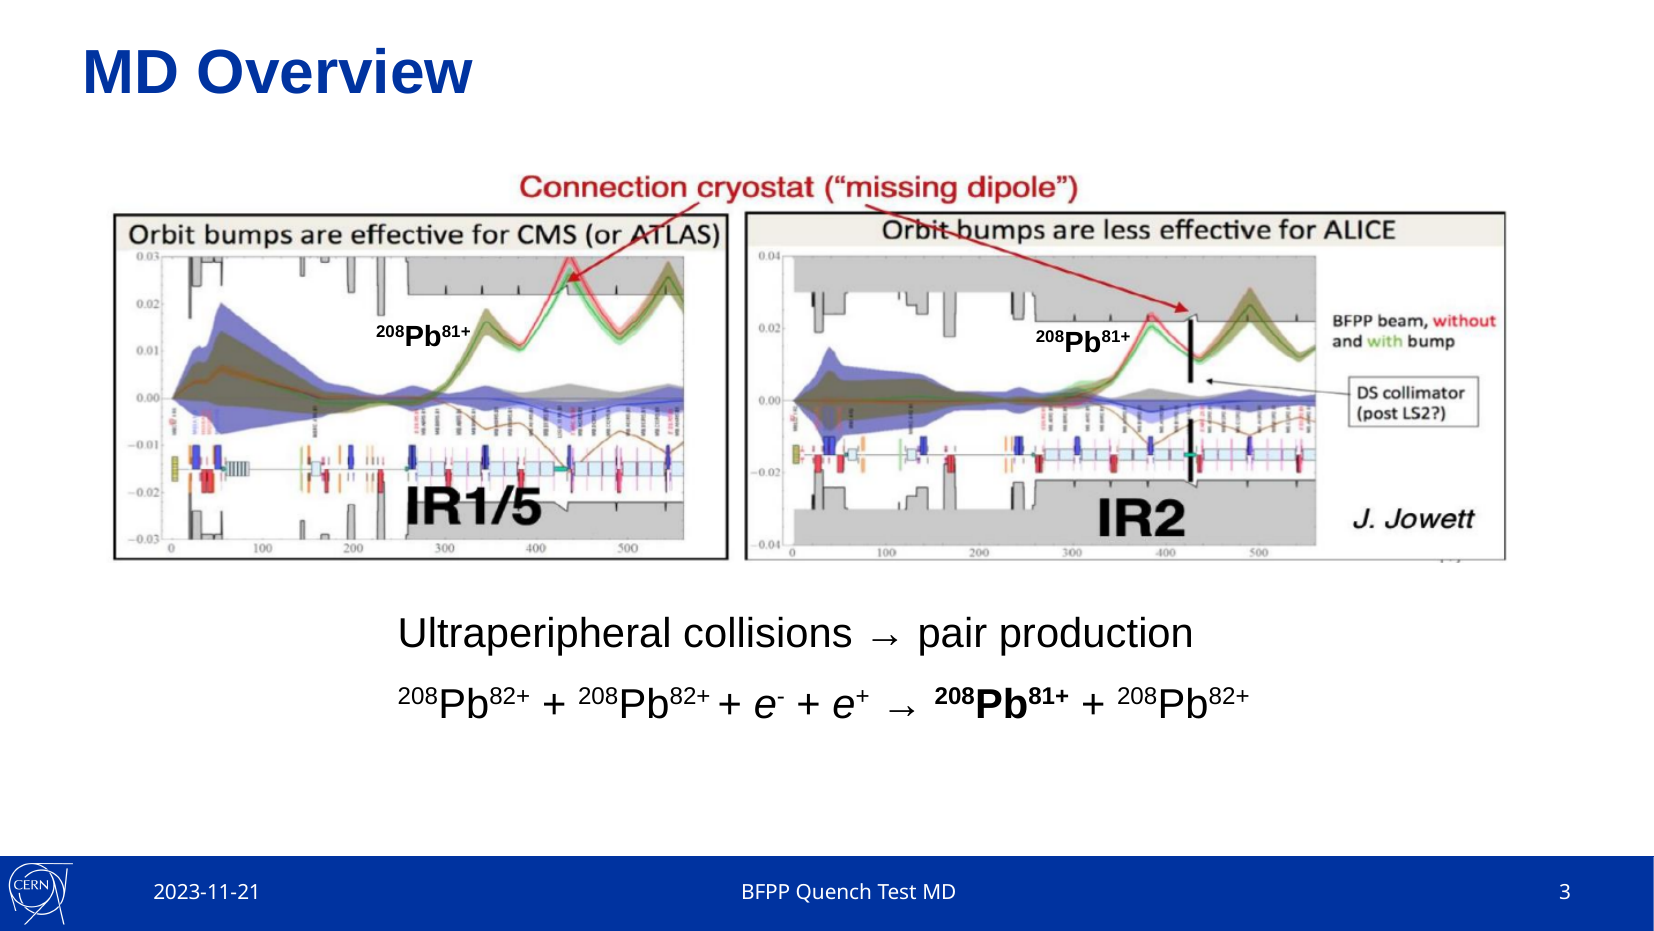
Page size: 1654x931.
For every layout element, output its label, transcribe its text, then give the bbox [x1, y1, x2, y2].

picture [95, 167, 1524, 571]
text_box 208Pb81+ [1021, 318, 1186, 380]
text_box 208Pb81+ [361, 312, 527, 375]
text_box Ultraperipheral collisions → pair production 208Pb82+ + 208Pb82+ + e- + e+ → 208Pb81+ + 208Pb82+ [383, 601, 1322, 735]
title MD Overview [82, 36, 1571, 108]
picture [5, 859, 78, 928]
